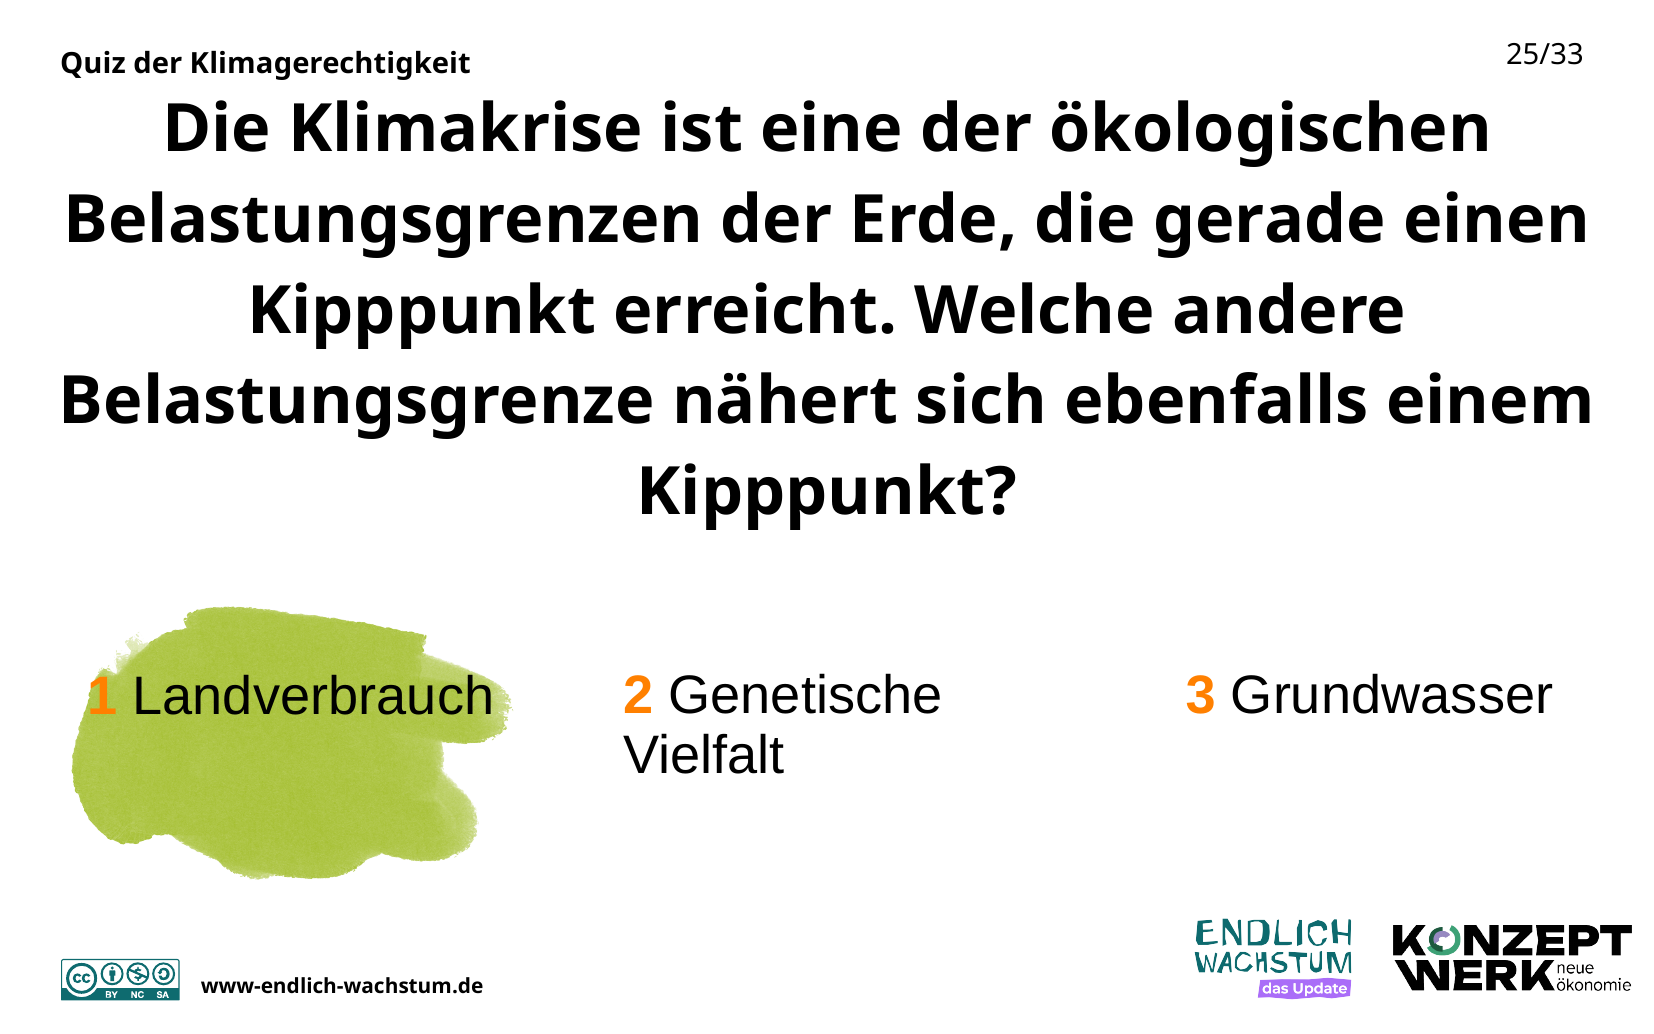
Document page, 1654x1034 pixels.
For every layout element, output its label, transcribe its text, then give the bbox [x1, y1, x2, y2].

picture [1387, 917, 1636, 997]
text_box 3 Grundwasser [1099, 656, 1595, 854]
picture [71, 606, 514, 658]
text_box 1 Landverbrauch [1, 658, 525, 916]
picture [1176, 900, 1374, 1011]
text_box 2 Genetische Vielfalt [537, 656, 1078, 865]
title Die Klimakrise ist eine der ökologischen Belastungsgrenzen der Erde, die gerade einen Kipppunkt erreicht. Welche andere Belastungsgrenze nähert sich ebenfalls einem Kipppunkt? [59, 80, 1596, 716]
